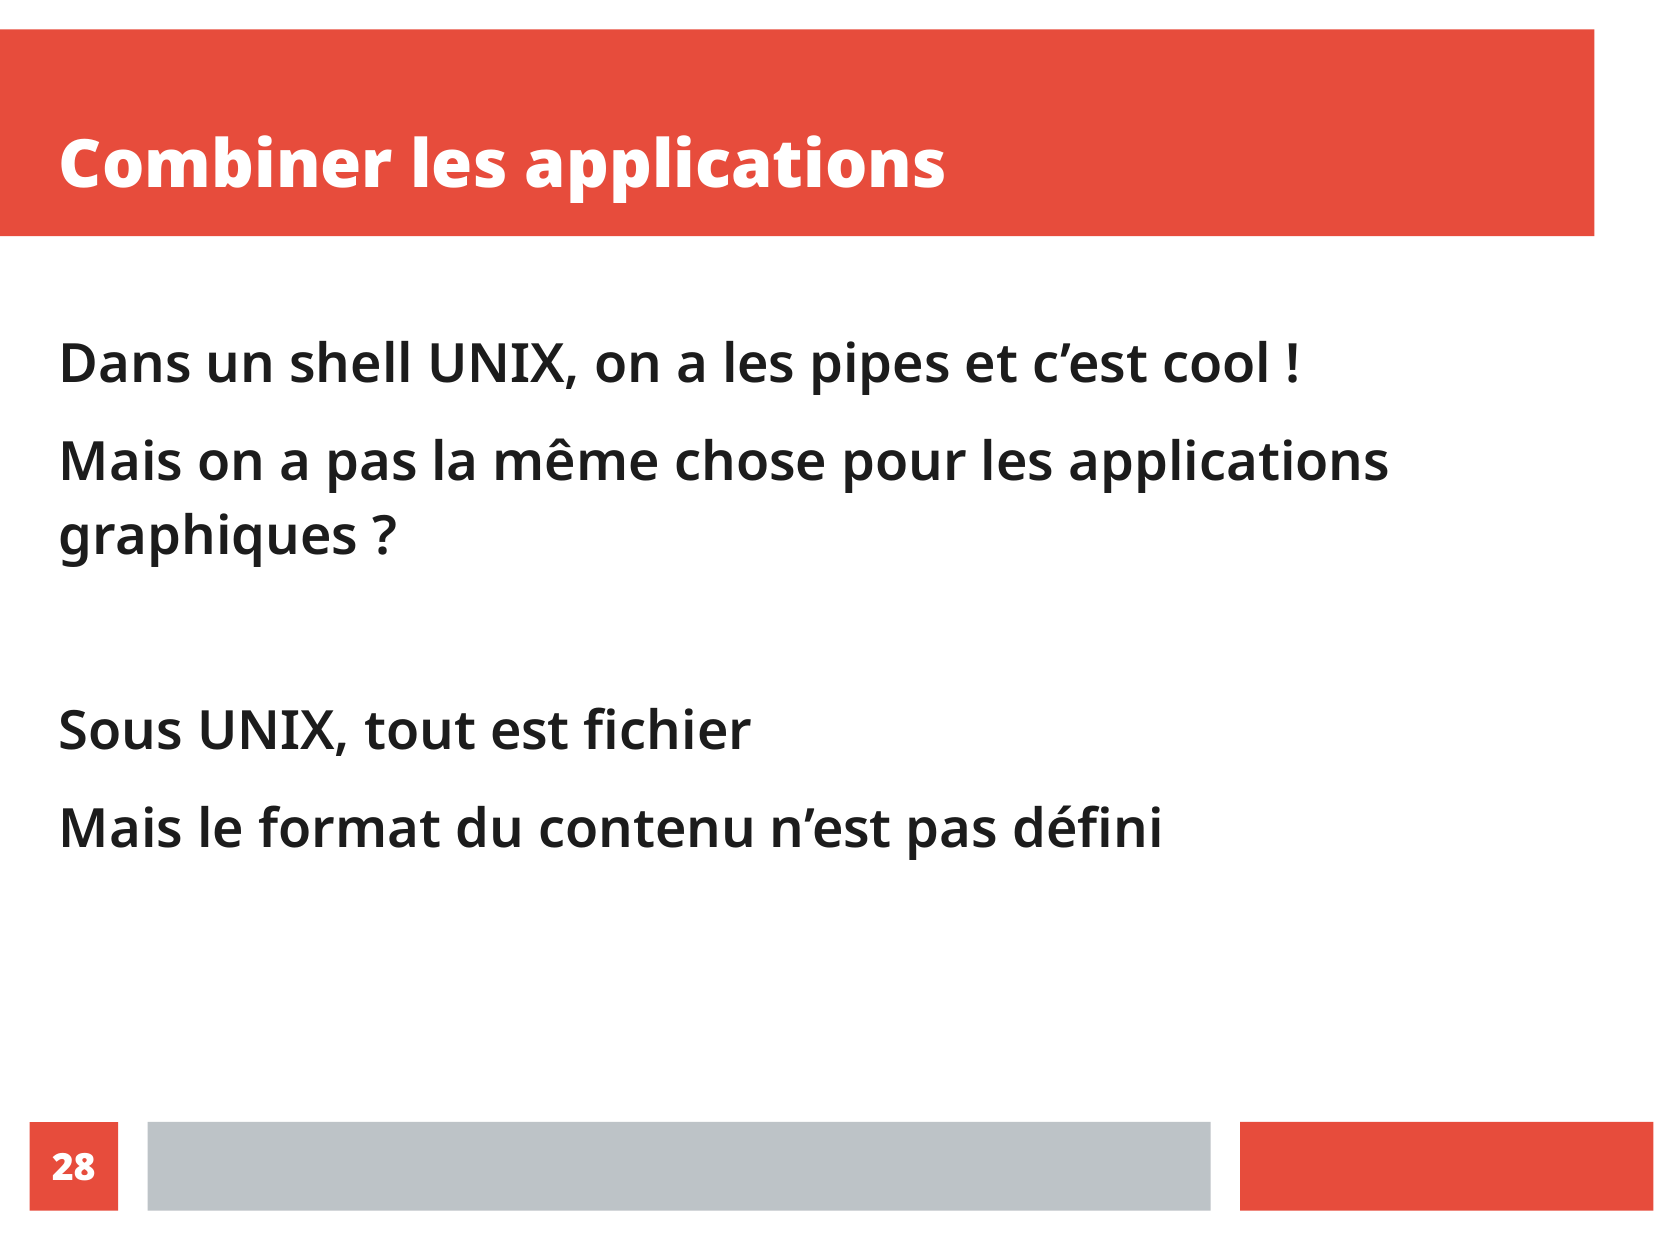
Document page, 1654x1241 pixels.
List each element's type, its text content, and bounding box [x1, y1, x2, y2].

title Combiner les applications [59, 59, 1595, 207]
list Dans un shell UNIX, on a les pipes et c’est cool ! Mais on a pas la même chose pour les applications graphiques ? Sous UNIX, tout est fichier Mais le format du contenu n’est pas défini [59, 324, 1565, 1093]
